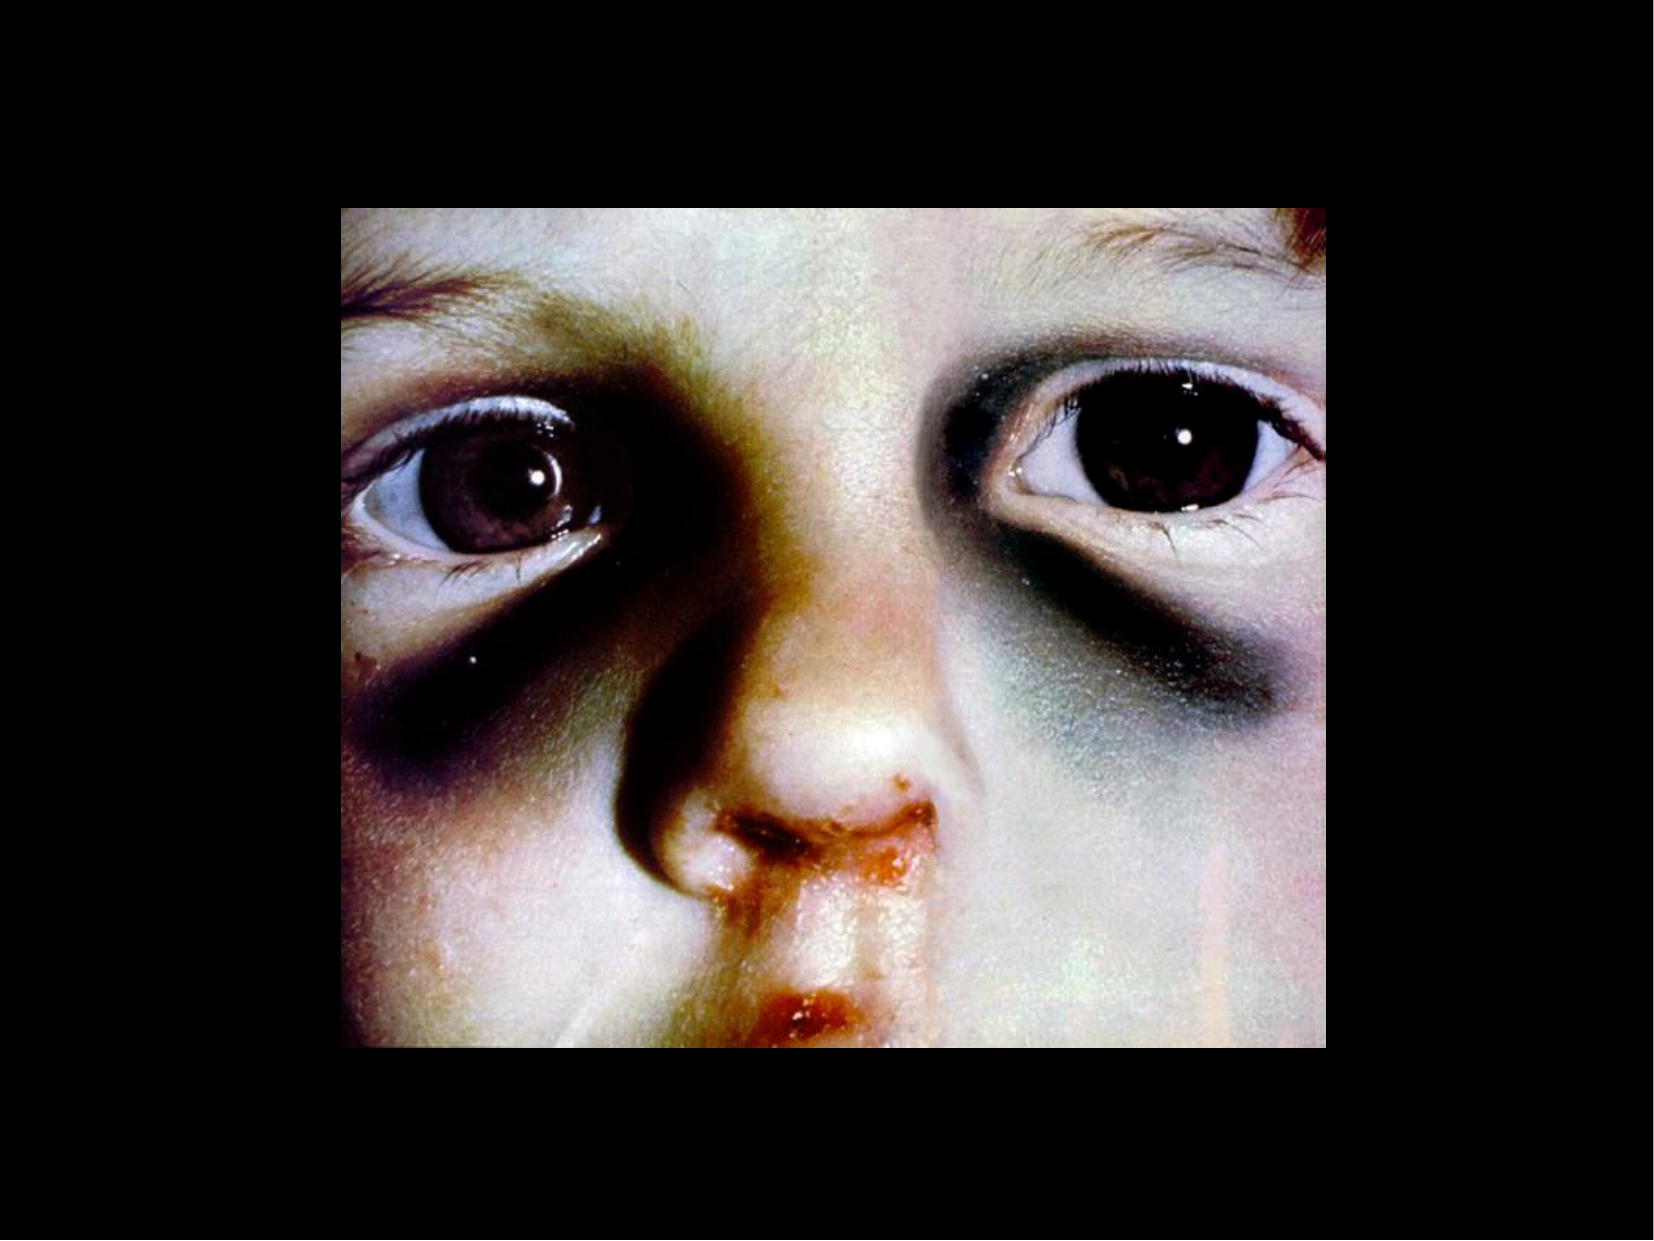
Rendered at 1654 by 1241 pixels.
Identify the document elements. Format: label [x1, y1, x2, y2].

picture [341, 208, 1326, 1048]
